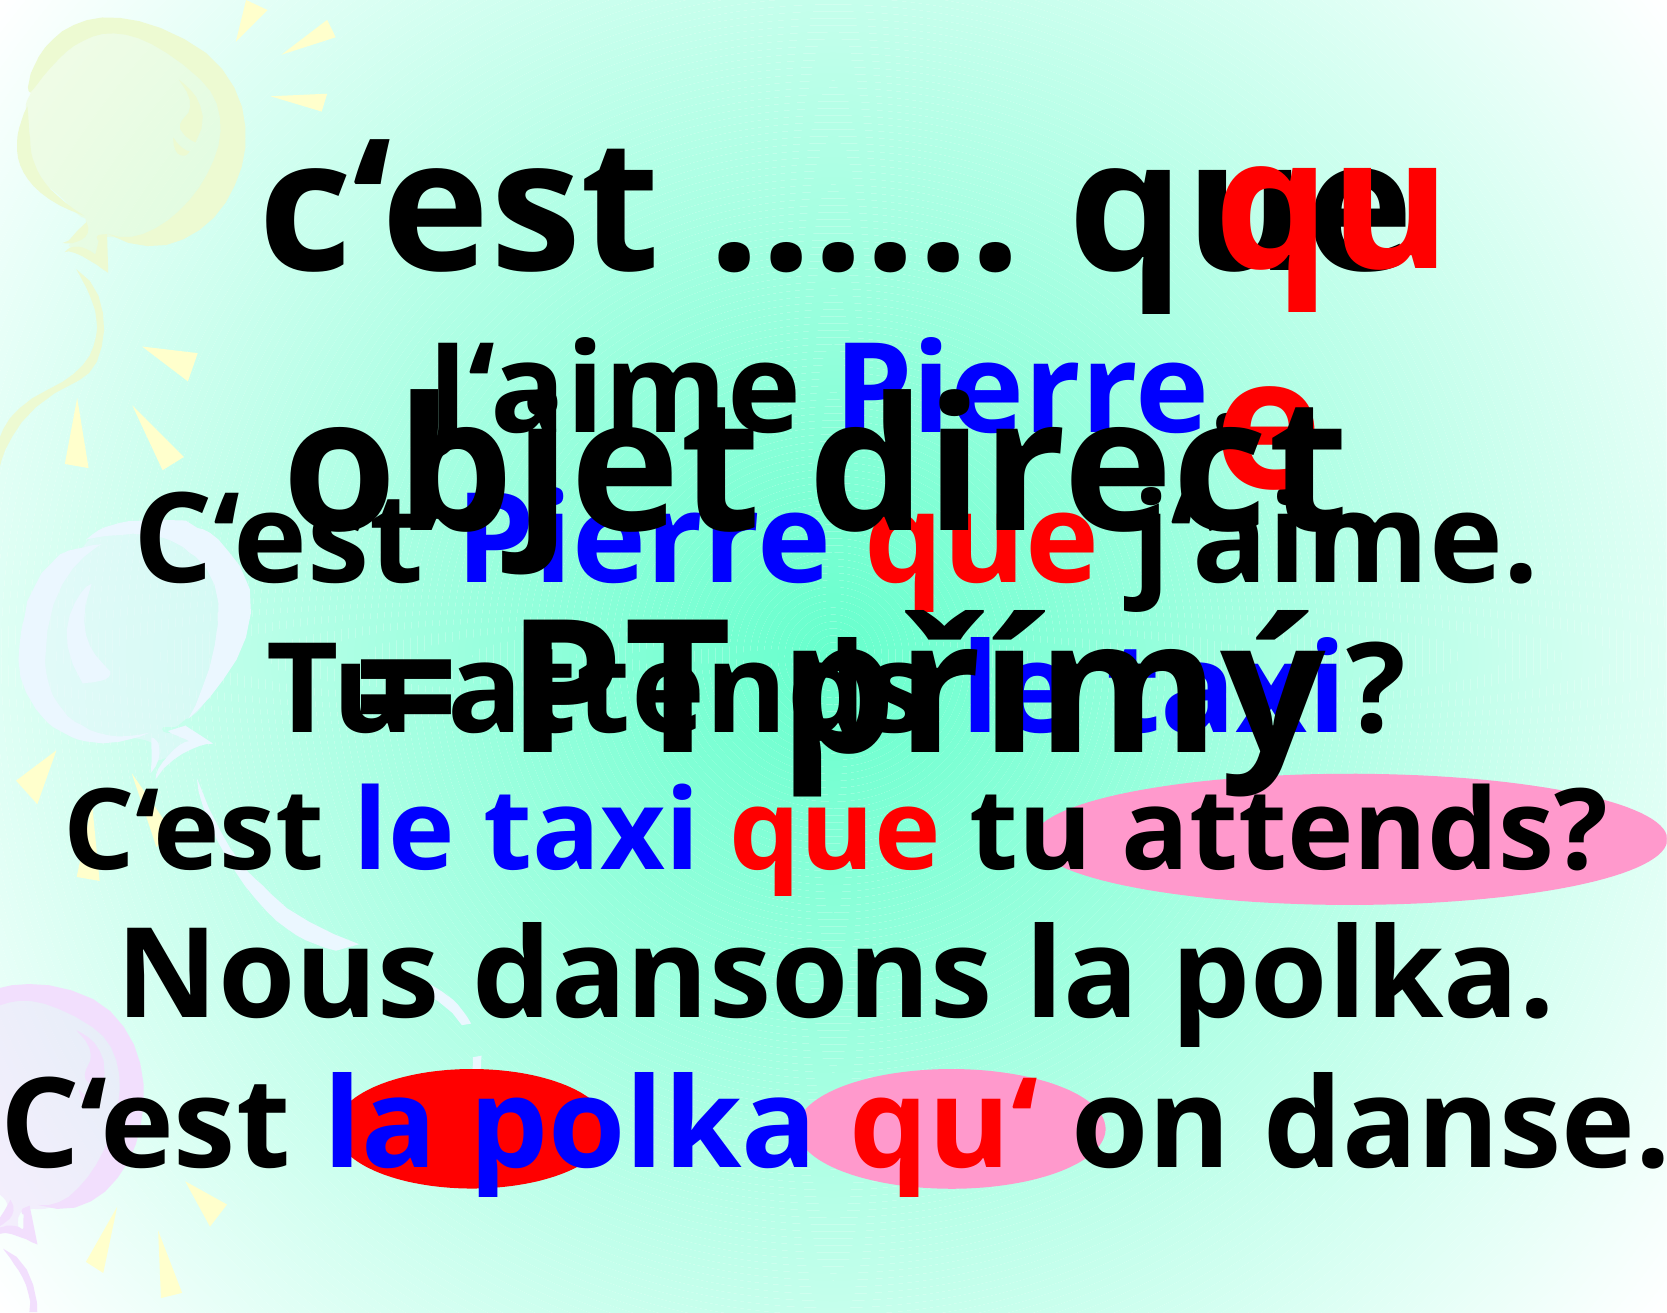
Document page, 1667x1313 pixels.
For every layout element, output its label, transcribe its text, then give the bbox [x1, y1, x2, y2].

text_box objet direct = PT přímý [6, 337, 1667, 798]
text_box c‘est ...... que J‘aime Pierre. C‘est Pierre que j‘aime. Tu attends le taxi? C‘est le taxi que tu attends? Nous dansons la polka. C‘est la polka qu‘ on danse. [0, 79, 1667, 1200]
text_box que [1199, 77, 1566, 313]
